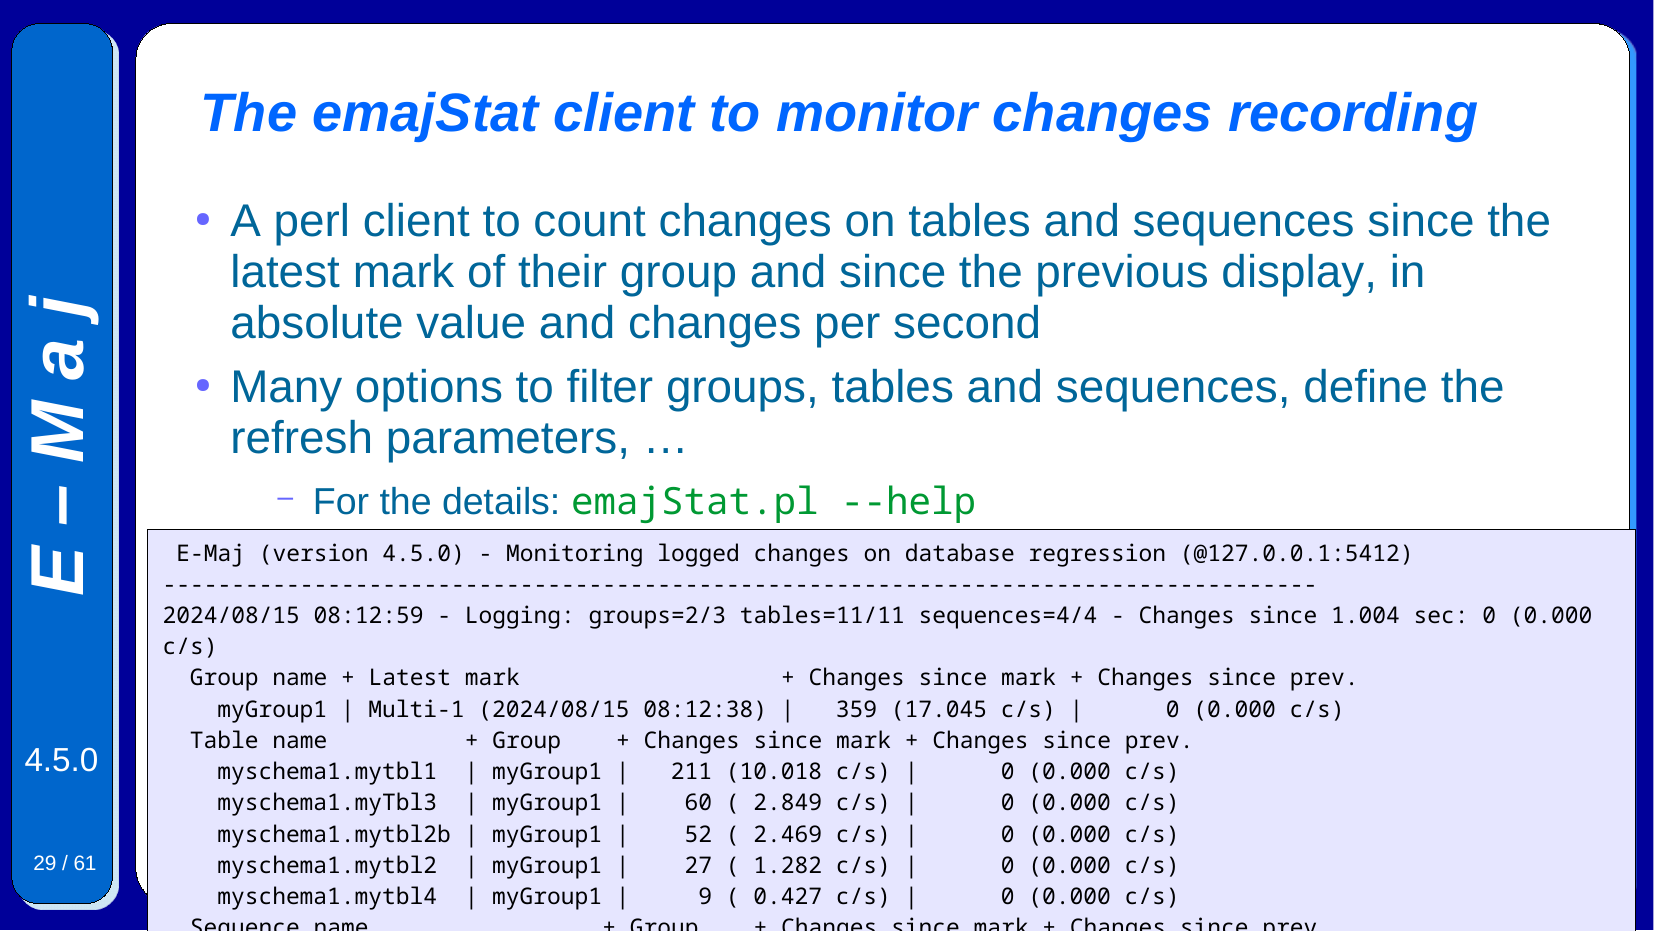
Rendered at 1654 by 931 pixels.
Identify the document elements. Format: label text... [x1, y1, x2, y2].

list A perl client to count changes on tables and sequences since the latest mark of their group and since the previous display, in absolute value and changes per second Many options to filter groups, tables and sequences, define the refresh parameters, … For the details: emajStat.pl --help [177, 194, 1587, 519]
title The emajStat client to monitor changes recording [200, 34, 1575, 191]
text_box E-Maj (version 4.5.0) - Monitoring logged changes on database regression (@127.0.0.1:5412) ------------------------------------------------------------------------------------ 2024/08/15 08:12:59 - Logging: groups=2/3 tables=11/11 sequences=4/4 - Changes since 1.004 sec: 0 (0.000 c/s) Group name + Latest mark + Changes since mark + Changes since prev. myGroup1 | Multi-1 (2024/08/15 08:12:38) | 359 (17.045 c/s) | 0 (0.000 c/s) Table name + Group + Changes since mark + Changes since prev. myschema1.mytbl1 | myGroup1 | 211 (10.018 c/s) | 0 (0.000 c/s) myschema1.myTbl3 | myGroup1 | 60 ( 2.849 c/s) | 0 (0.000 c/s) myschema1.mytbl2b | myGroup1 | 52 ( 2.469 c/s) | 0 (0.000 c/s) myschema1.mytbl2 | myGroup1 | 27 ( 1.282 c/s) | 0 (0.000 c/s) myschema1.mytbl4 | myGroup1 | 9 ( 0.427 c/s) | 0 (0.000 c/s) Sequence name + Group + Changes since mark + Changes since prev. myschema1.mytbl2b_col20_seq | myGroup1 | -5 (-0.237 c/s) | 0 (0.000 c/s) myschema1.myTbl3_col31_seq | myGroup1 | -20 (-0.950 c/s) | 0 (0.000 c/s) [147, 529, 1636, 890]
